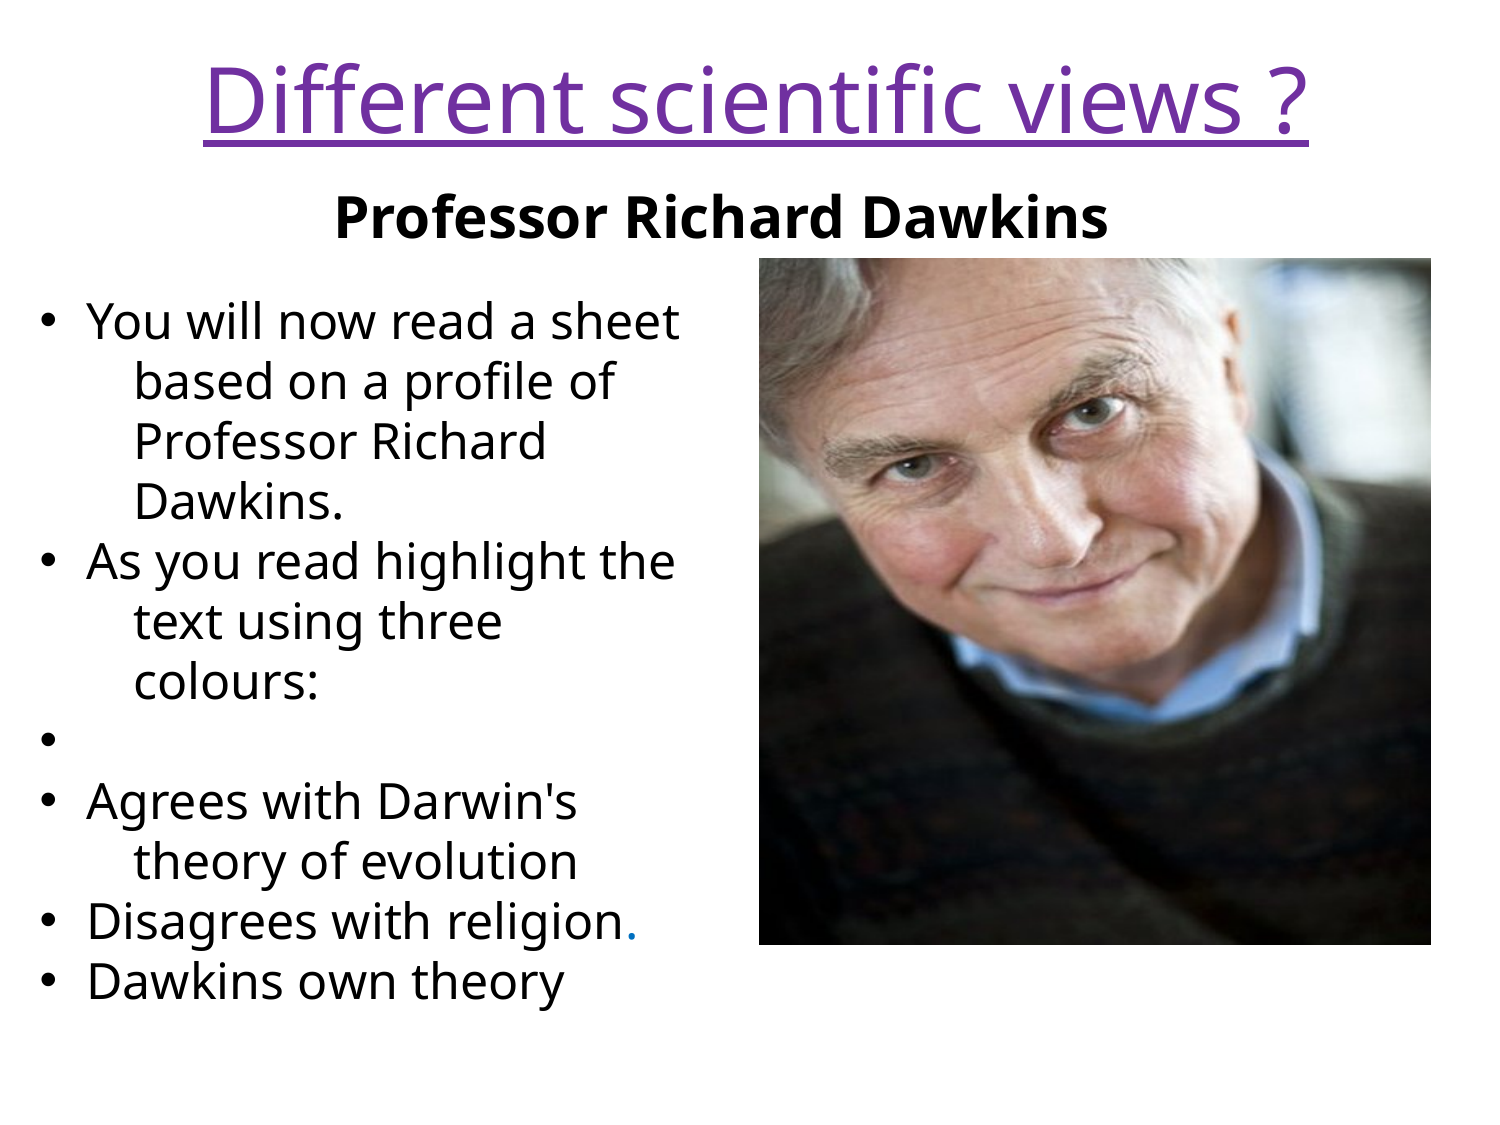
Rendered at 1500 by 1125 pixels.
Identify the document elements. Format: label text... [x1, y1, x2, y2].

picture [759, 258, 1431, 945]
text_box You will now read a sheet based on a profile of Professor Richard Dawkins. As you read highlight the text using three colours: Agrees with Darwin's theory of evolution Disagrees with religion. Dawkins own theory [24, 282, 701, 964]
text_box Professor Richard Dawkins [64, 172, 1388, 259]
title Different scientific views ? [80, 3, 1431, 191]
